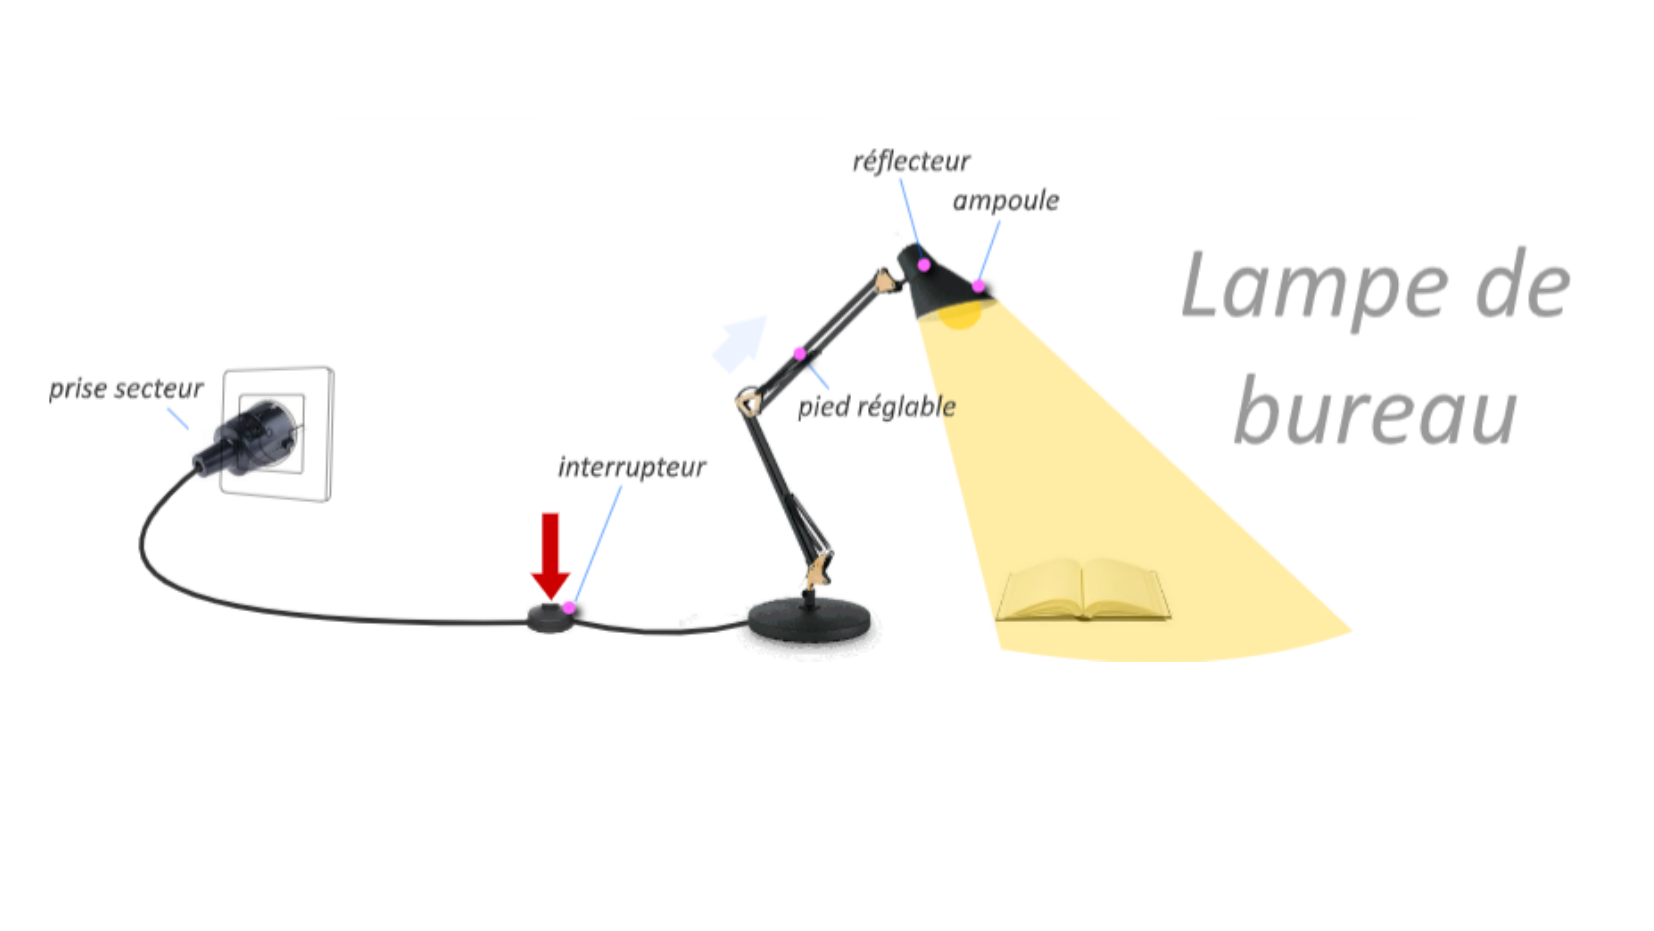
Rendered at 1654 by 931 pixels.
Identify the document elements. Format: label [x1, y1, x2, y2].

picture [23, 118, 1654, 662]
